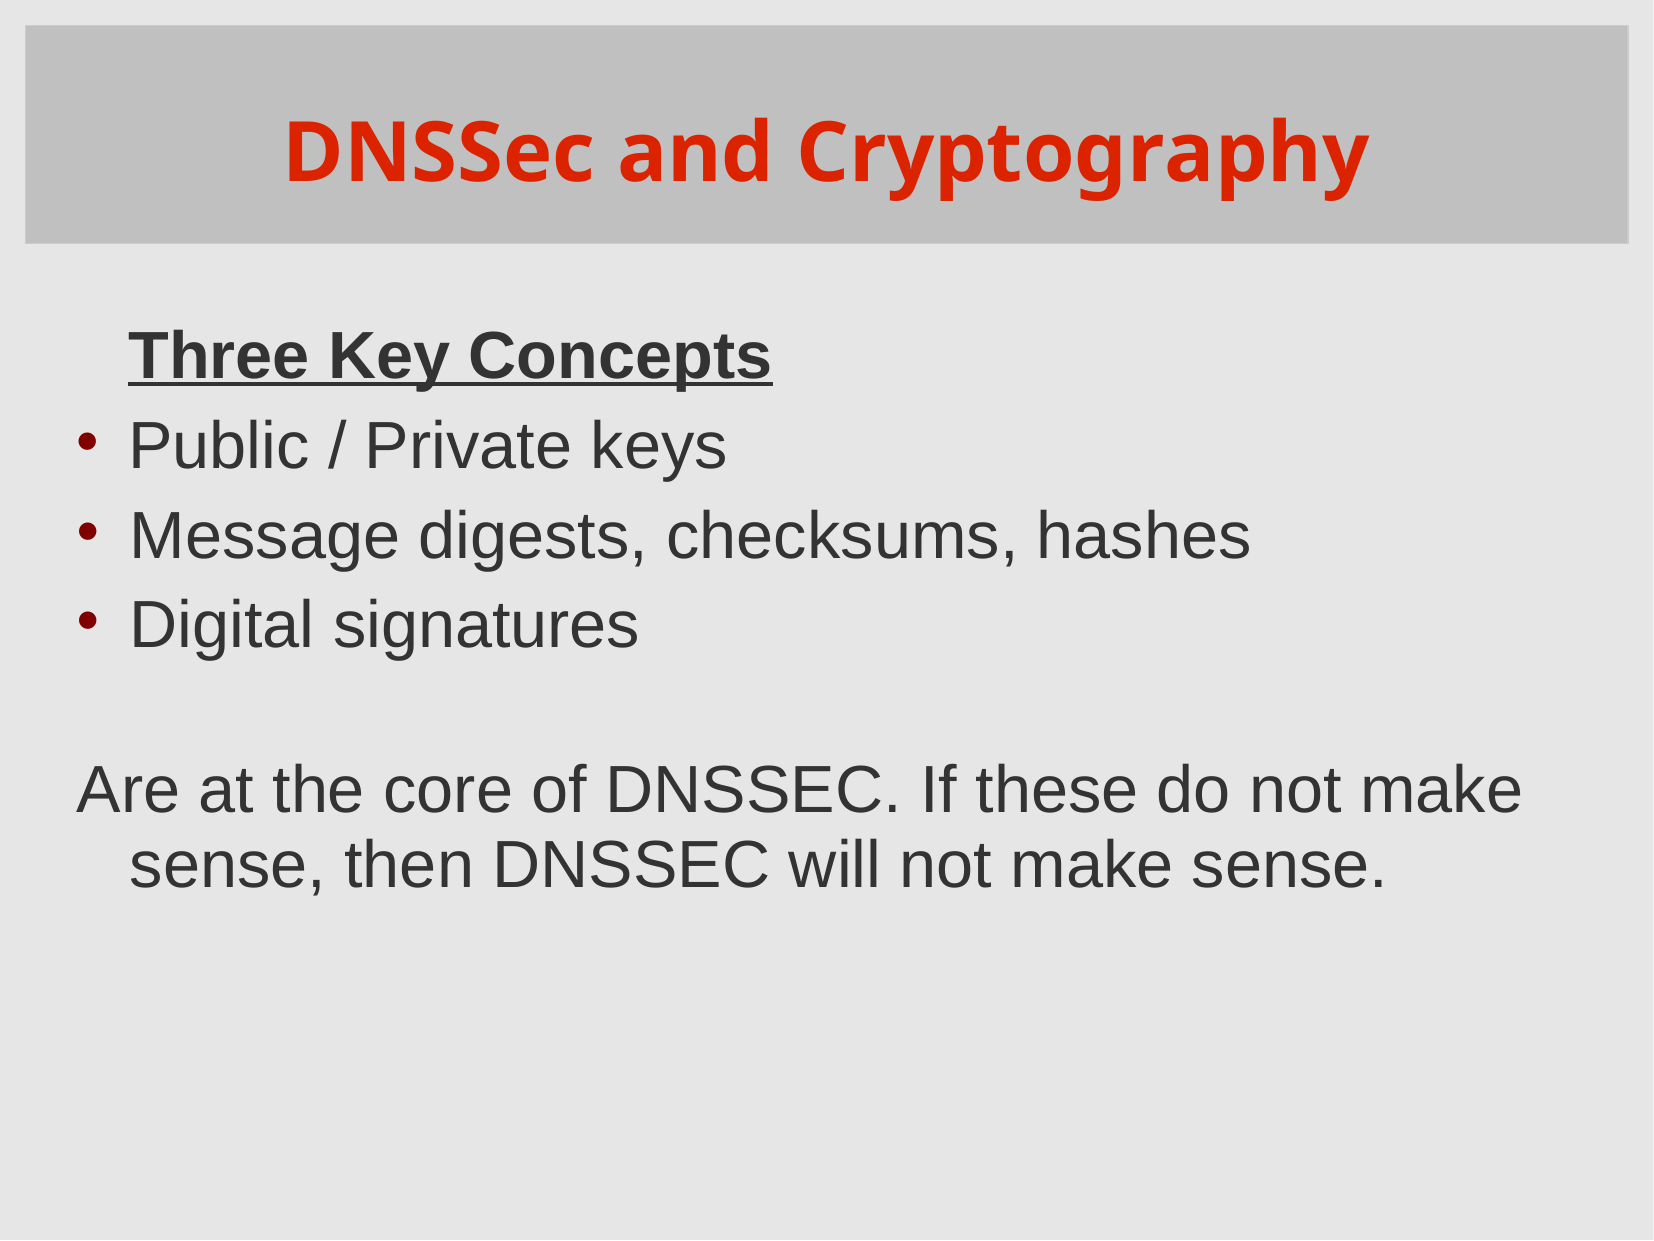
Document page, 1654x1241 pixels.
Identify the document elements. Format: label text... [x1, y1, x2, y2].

list Three Key Concepts Public / Private keys Message digests, checksums, hashes Digital signatures Are at the core of DNSSEC. If these do not make sense, then DNSSEC will not make sense. [59, 317, 1593, 1112]
title DNSSec and Cryptography [121, 53, 1532, 245]
